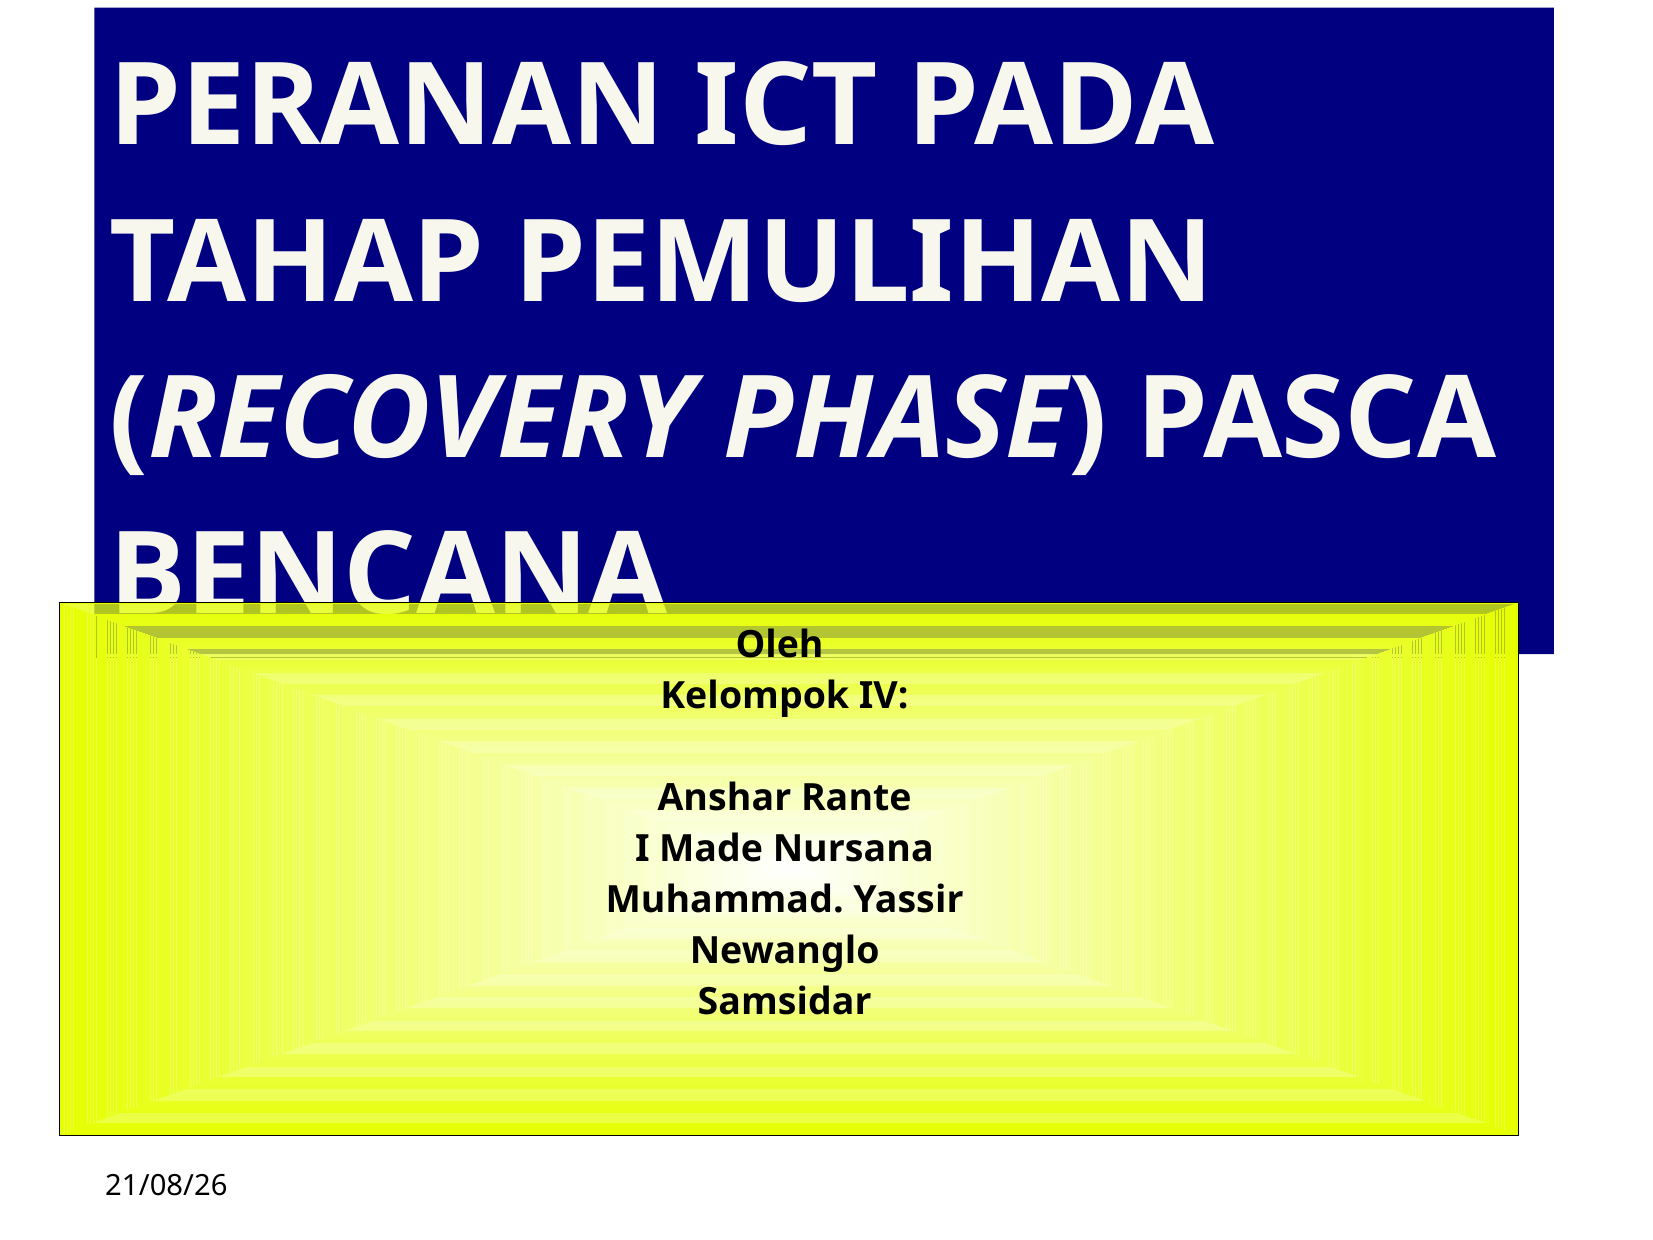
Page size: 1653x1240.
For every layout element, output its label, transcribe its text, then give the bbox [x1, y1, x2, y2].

title PERANAN ICT PADA TAHAP PEMULIHAN (RECOVERY PHASE) PASCA BENCANA [94, 53, 1554, 609]
text_box Oleh Kelompok IV: Anshar Rante I Made Nursana Muhammad. Yassir Newanglo Samsidar [59, 602, 1519, 1136]
